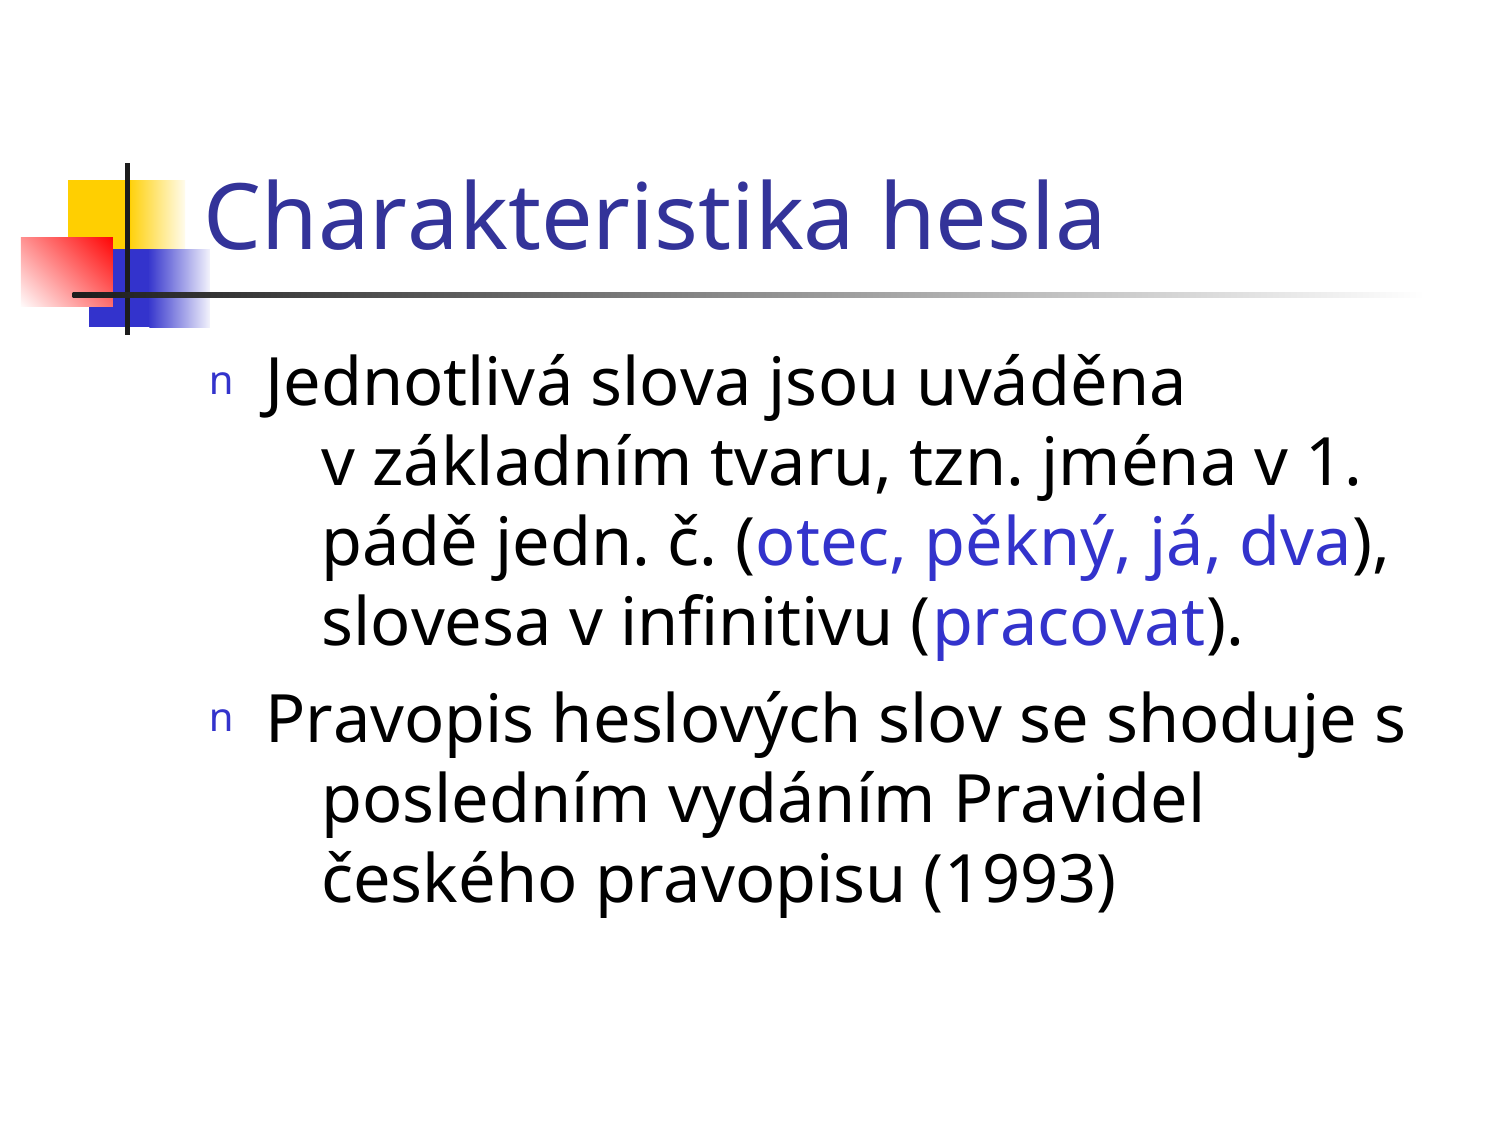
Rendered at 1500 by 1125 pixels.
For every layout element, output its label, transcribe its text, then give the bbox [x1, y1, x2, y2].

title Charakteristika hesla [188, 35, 1468, 275]
list Jednotlivá slova jsou uváděna v základním tvaru, tzn. jména v 1. pádě jedn. č. (otec, pěkný, já, dva), slovesa v infinitivu (pracovat). Pravopis heslových slov se shoduje s posledním vydáním Pravidel českého pravopisu (1993) [193, 331, 1469, 1007]
